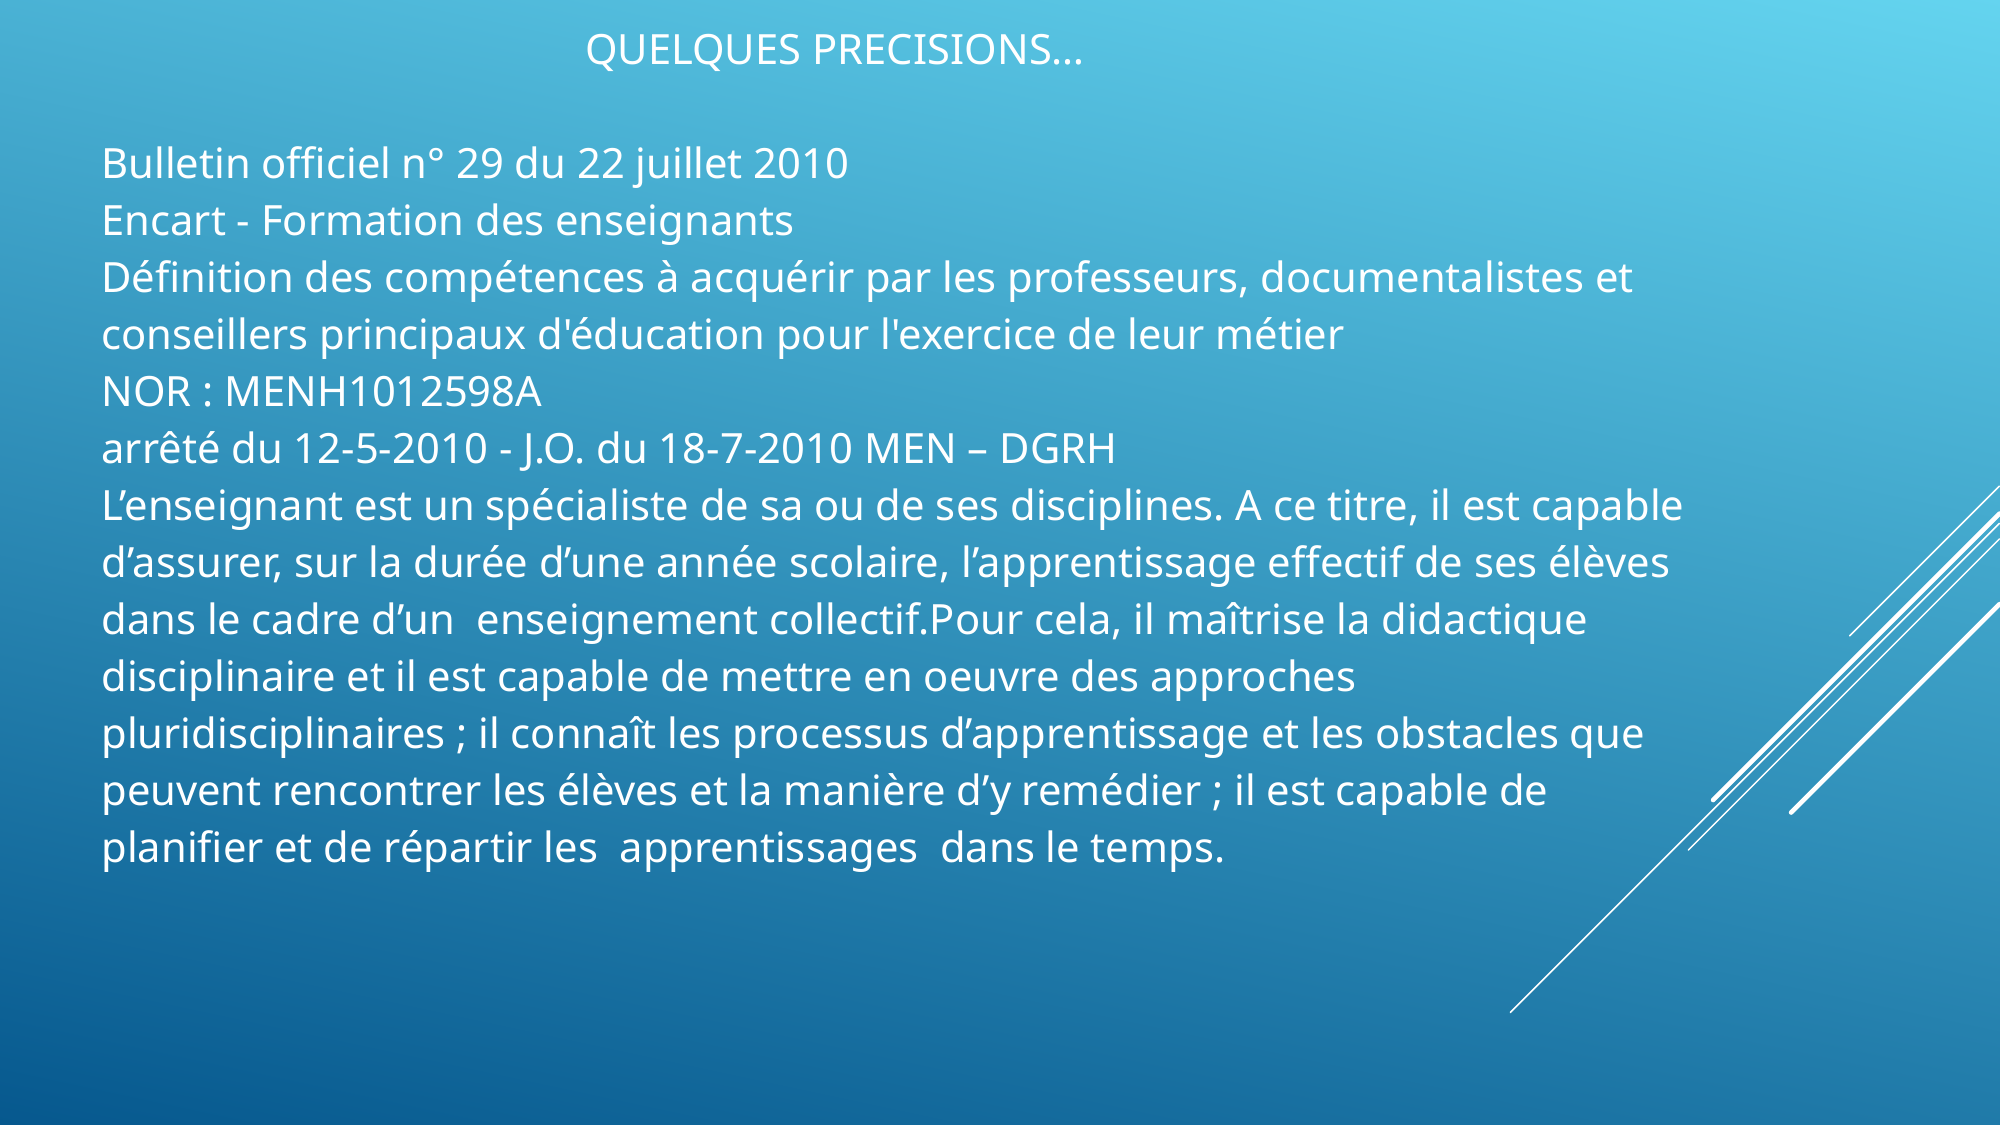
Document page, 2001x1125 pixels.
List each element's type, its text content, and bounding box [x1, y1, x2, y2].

text_box QUELQUES PRECISIONS… Bulletin officiel n° 29 du 22 juillet 2010 Encart - Formation des enseignants Définition des compétences à acquérir par les professeurs, documentalistes et conseillers principaux d'éducation pour l'exercice de leur métier NOR : MENH1012598A arrêté du 12-5-2010 - J.O. du 18-7-2010 MEN – DGRH L’enseignant est un spécialiste de sa ou de ses disciplines. A ce titre, il est capable d’assurer, sur la durée d’une année scolaire, l’apprentissage effectif de ses élèves dans le cadre d’un enseignement collectif.Pour cela, il maîtrise la didactique disciplinaire et il est capable de mettre en oeuvre des approches pluridisciplinaires ; il connaît les processus d’apprentissage et les obstacles que peuvent rencontrer les élèves et la manière d’y remédier ; il est capable de planifier et de répartir les apprentissages dans le temps. [87, 12, 1707, 882]
